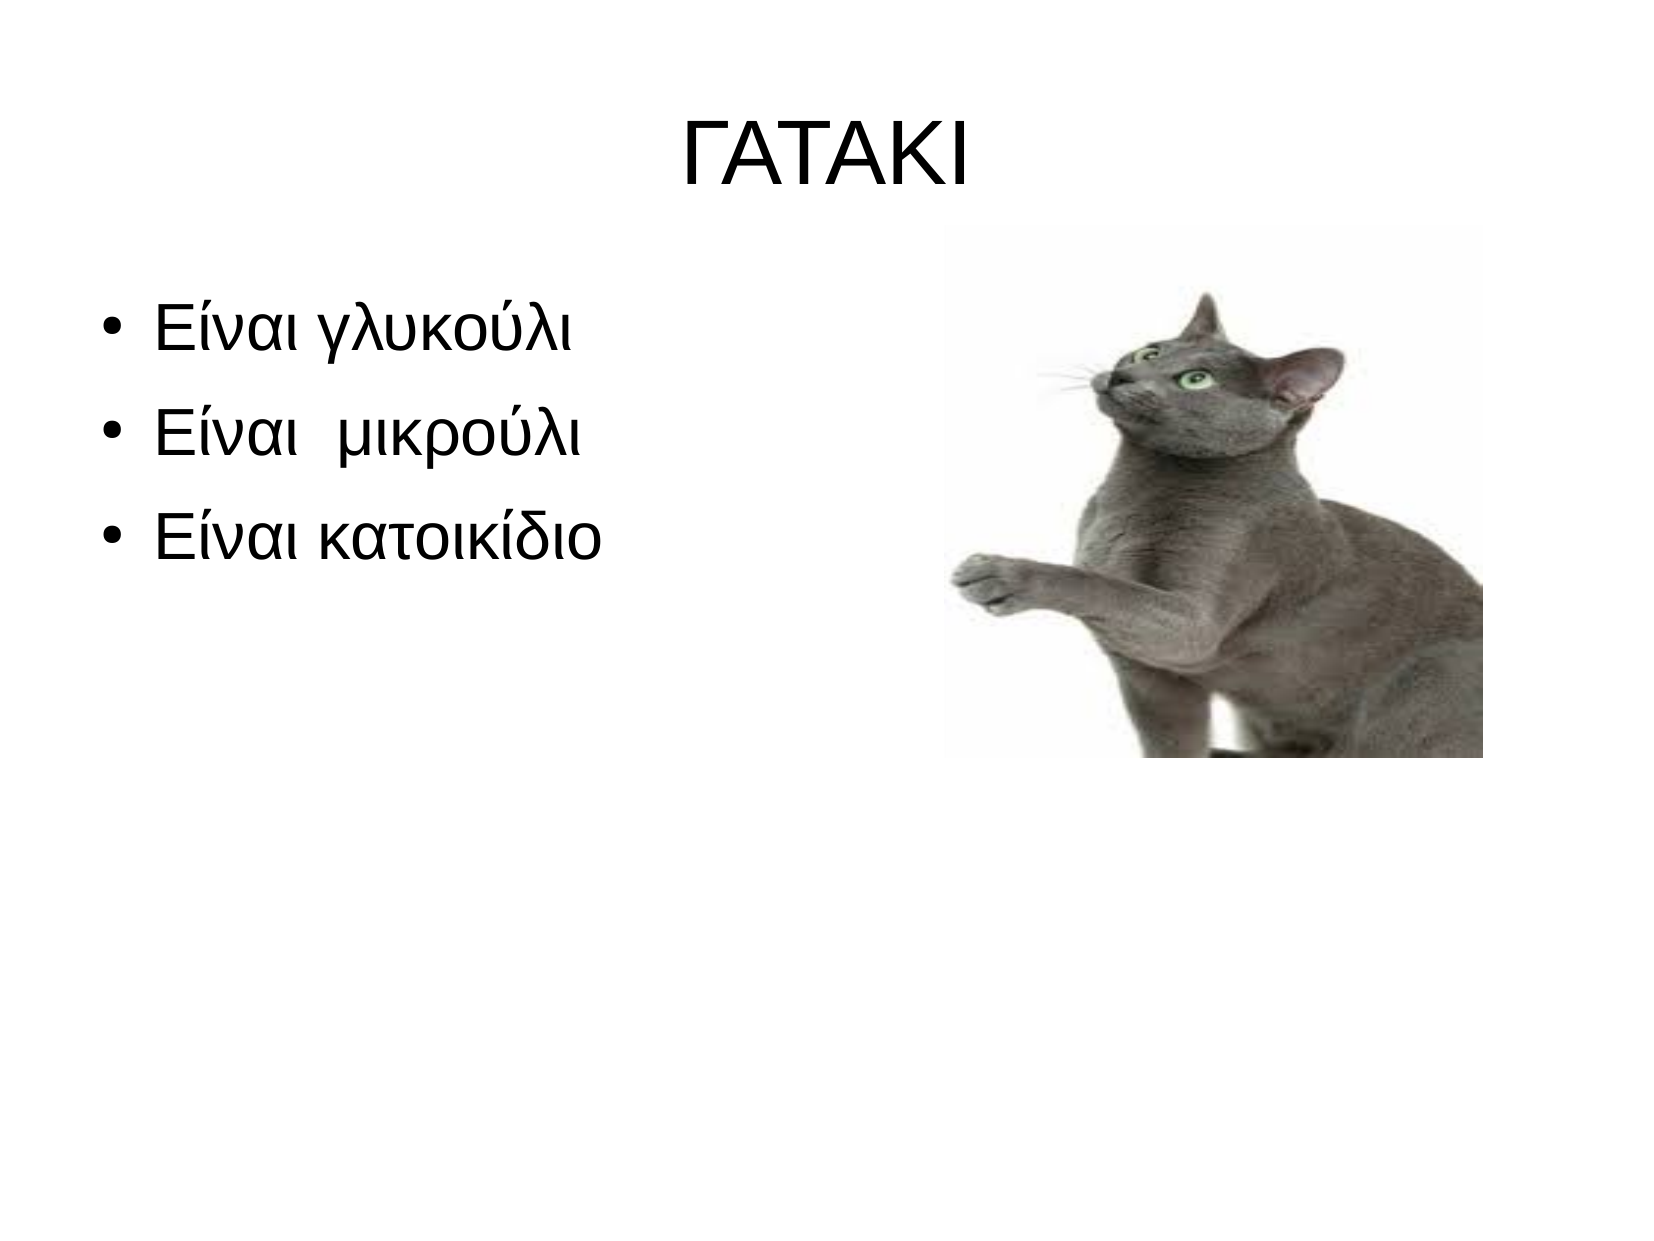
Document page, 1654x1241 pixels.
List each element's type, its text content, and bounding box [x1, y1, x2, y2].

title ΓΑΤΑΚΙ [82, 49, 1571, 257]
picture [944, 225, 1483, 758]
list Είναι γλυκούλι Είναι μικρούλι Είναι κατοικίδιο [82, 290, 1571, 1109]
